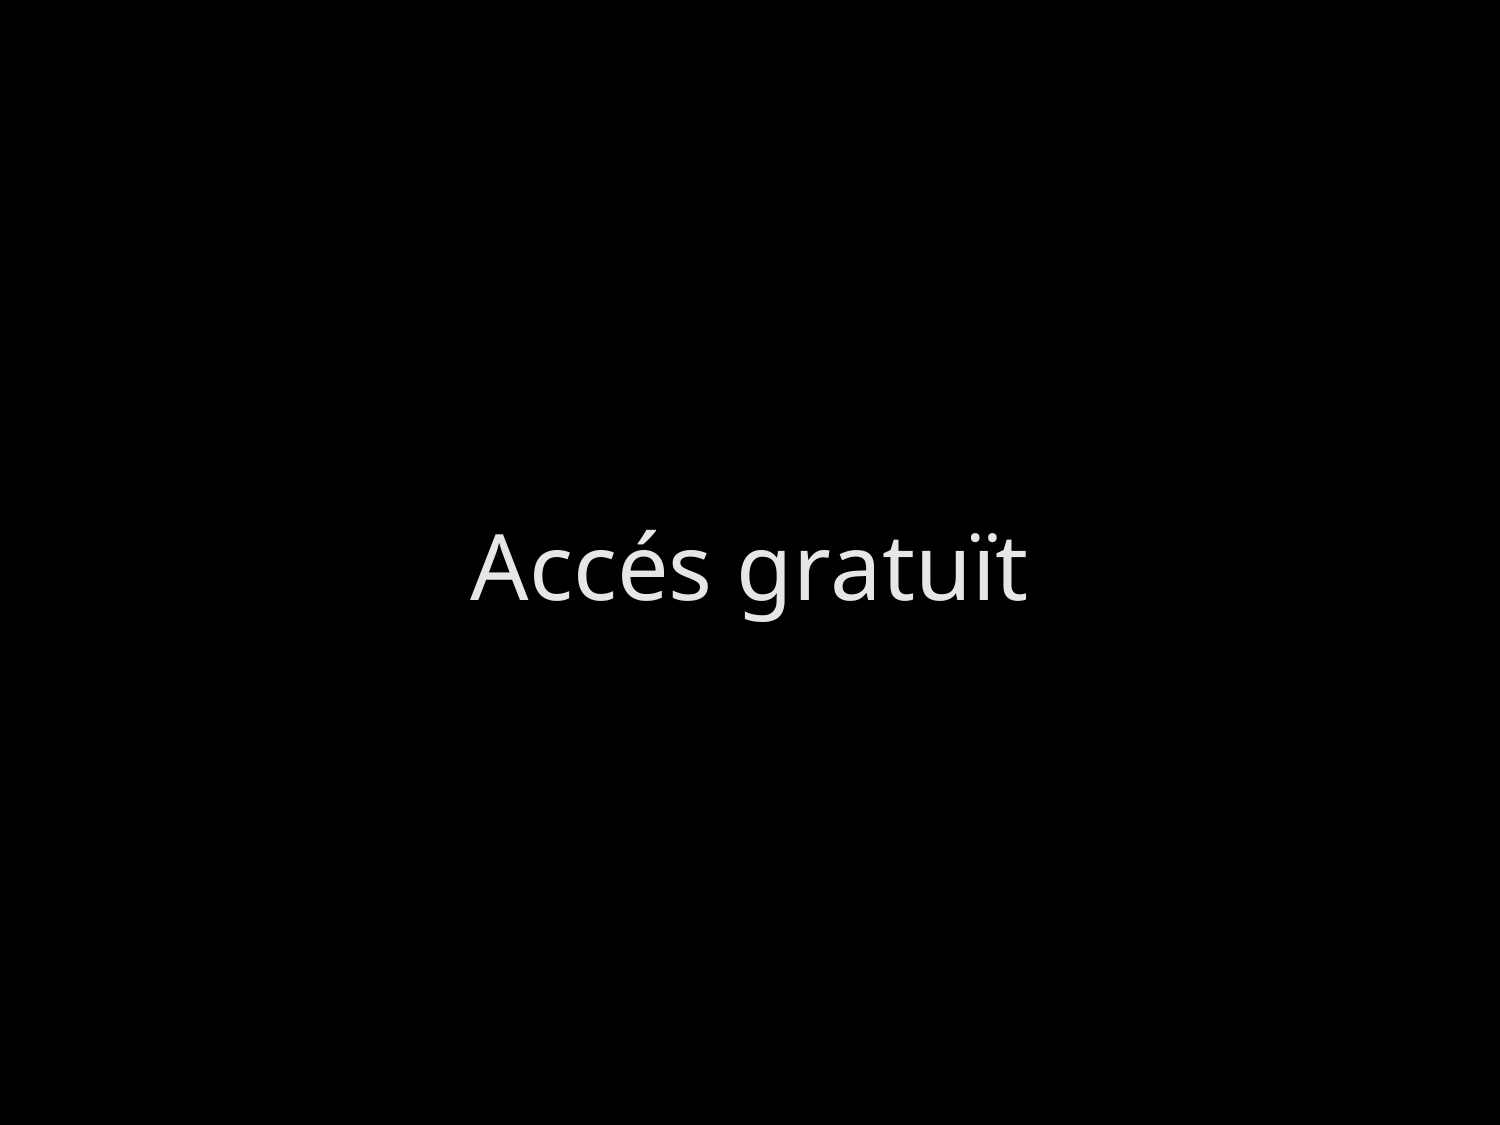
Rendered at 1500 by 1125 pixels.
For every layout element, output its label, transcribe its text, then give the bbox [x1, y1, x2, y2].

subtitle Accés gratuït [109, 112, 1391, 1013]
